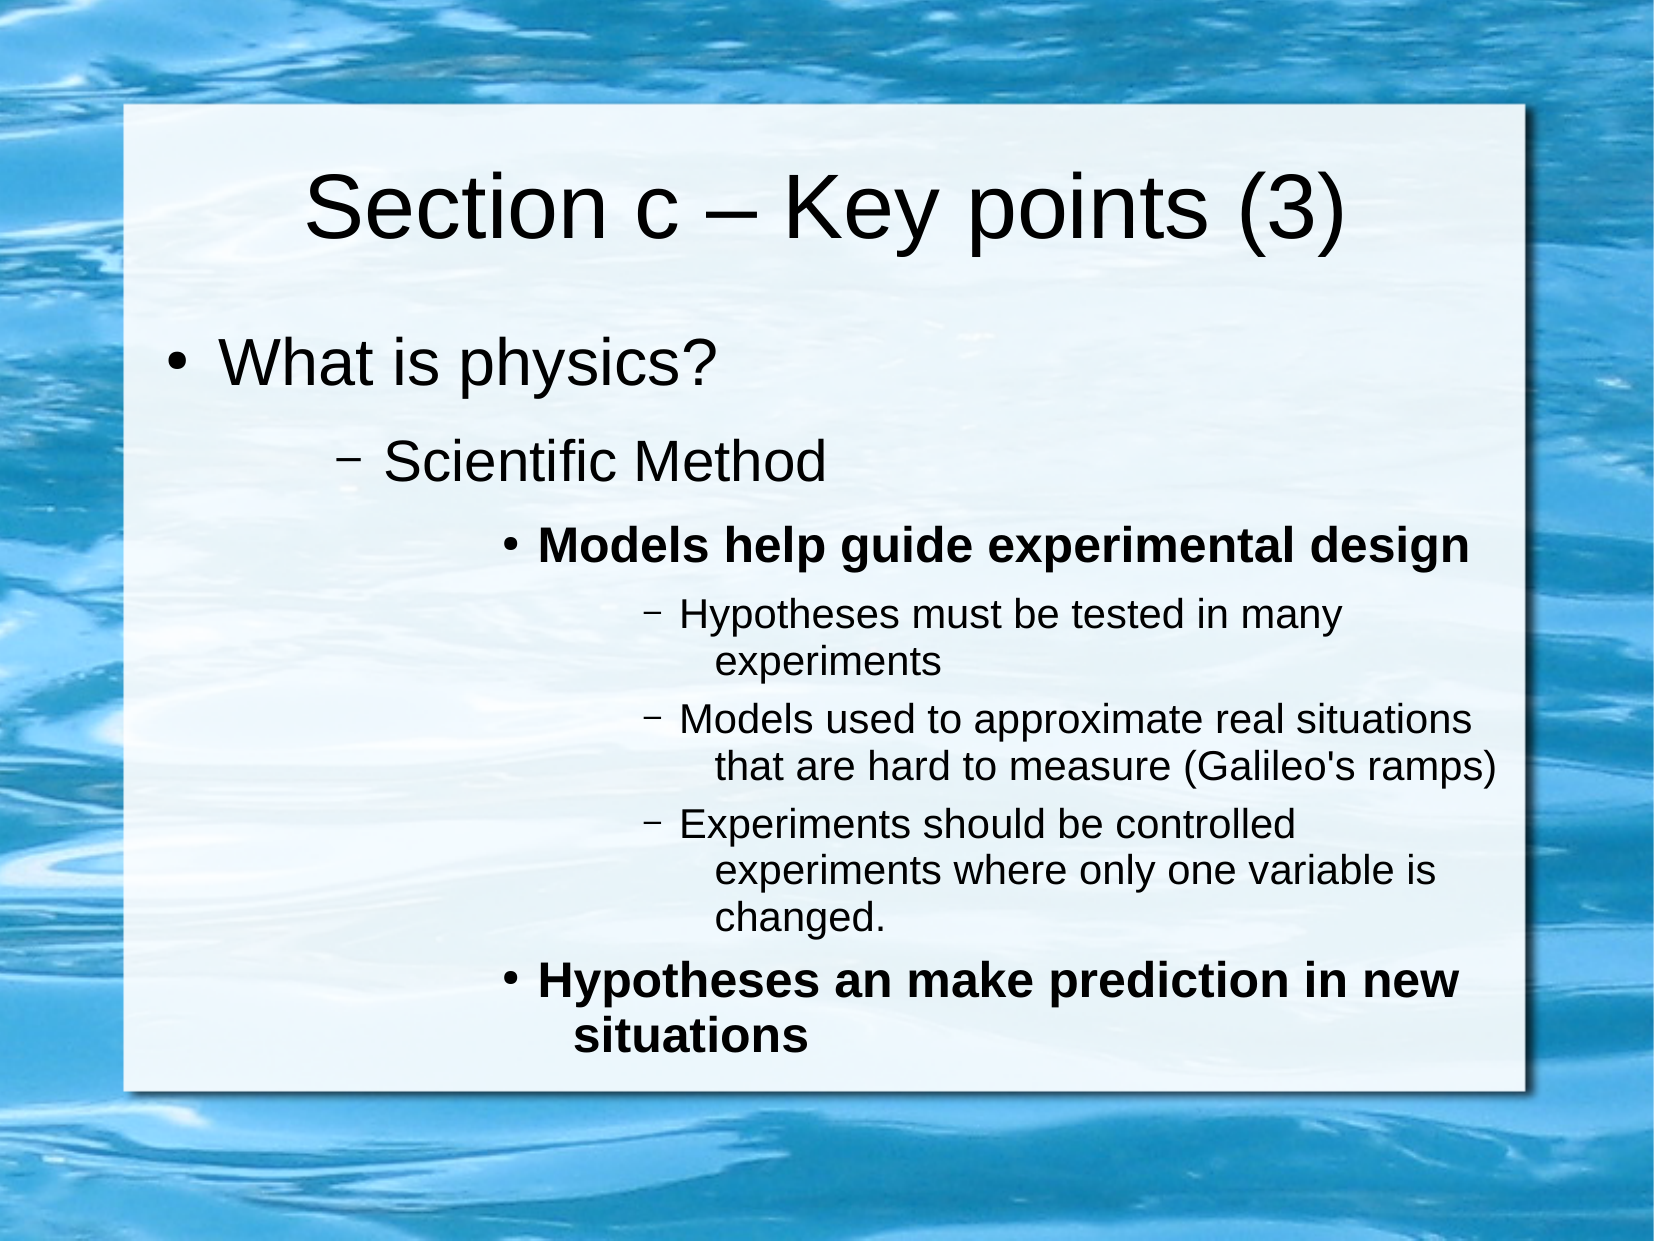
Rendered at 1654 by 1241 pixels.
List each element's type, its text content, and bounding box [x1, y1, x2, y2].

list What is physics? Scientific Method Models help guide experimental design Hypotheses must be tested in many experiments Models used to approximate real situations that are hard to measure (Galileo's ramps) Experiments should be controlled experiments where only one variable is changed. Hypotheses an make prediction in new situations [147, 324, 1506, 1129]
title Section c – Key points (3) [147, 125, 1506, 288]
picture [0, 0, 1654, 1241]
